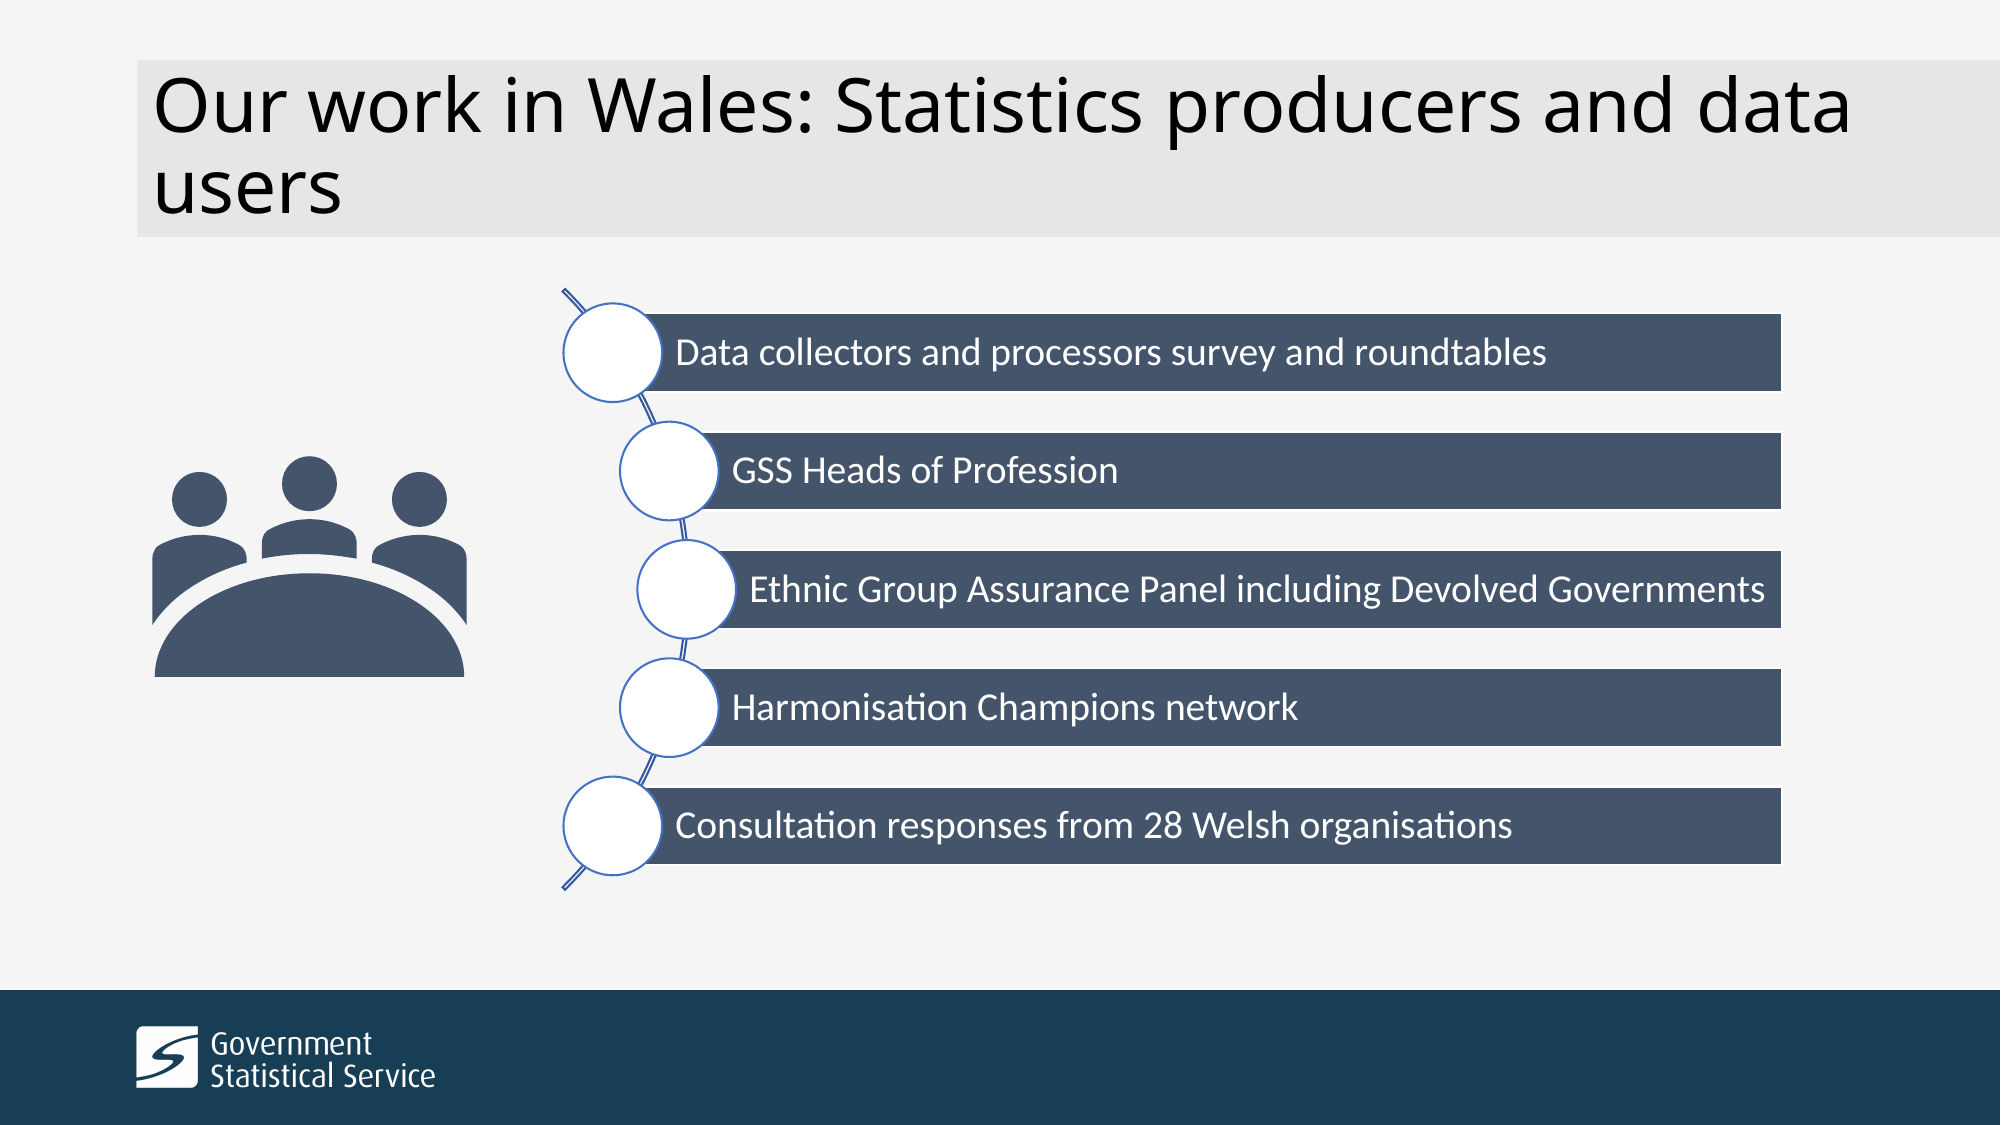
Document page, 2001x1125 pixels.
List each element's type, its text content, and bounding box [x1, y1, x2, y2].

title Our work in Wales: Statistics producers and data users [137, 100, 2000, 197]
text_box Harmonisation Champions network [700, 668, 1783, 748]
text_box Consultation responses from 28 Welsh organisations [643, 786, 1783, 866]
text_box GSS Heads of Profession [700, 431, 1783, 511]
text_box [563, 303, 663, 403]
text_box [563, 776, 663, 876]
text_box [620, 658, 719, 757]
text_box Data collectors and processors survey and roundtables [643, 313, 1783, 393]
picture [118, 376, 500, 758]
text_box [620, 421, 719, 521]
text_box Ethnic Group Assurance Panel including Devolved Governments [717, 549, 1783, 629]
text_box [637, 540, 737, 639]
